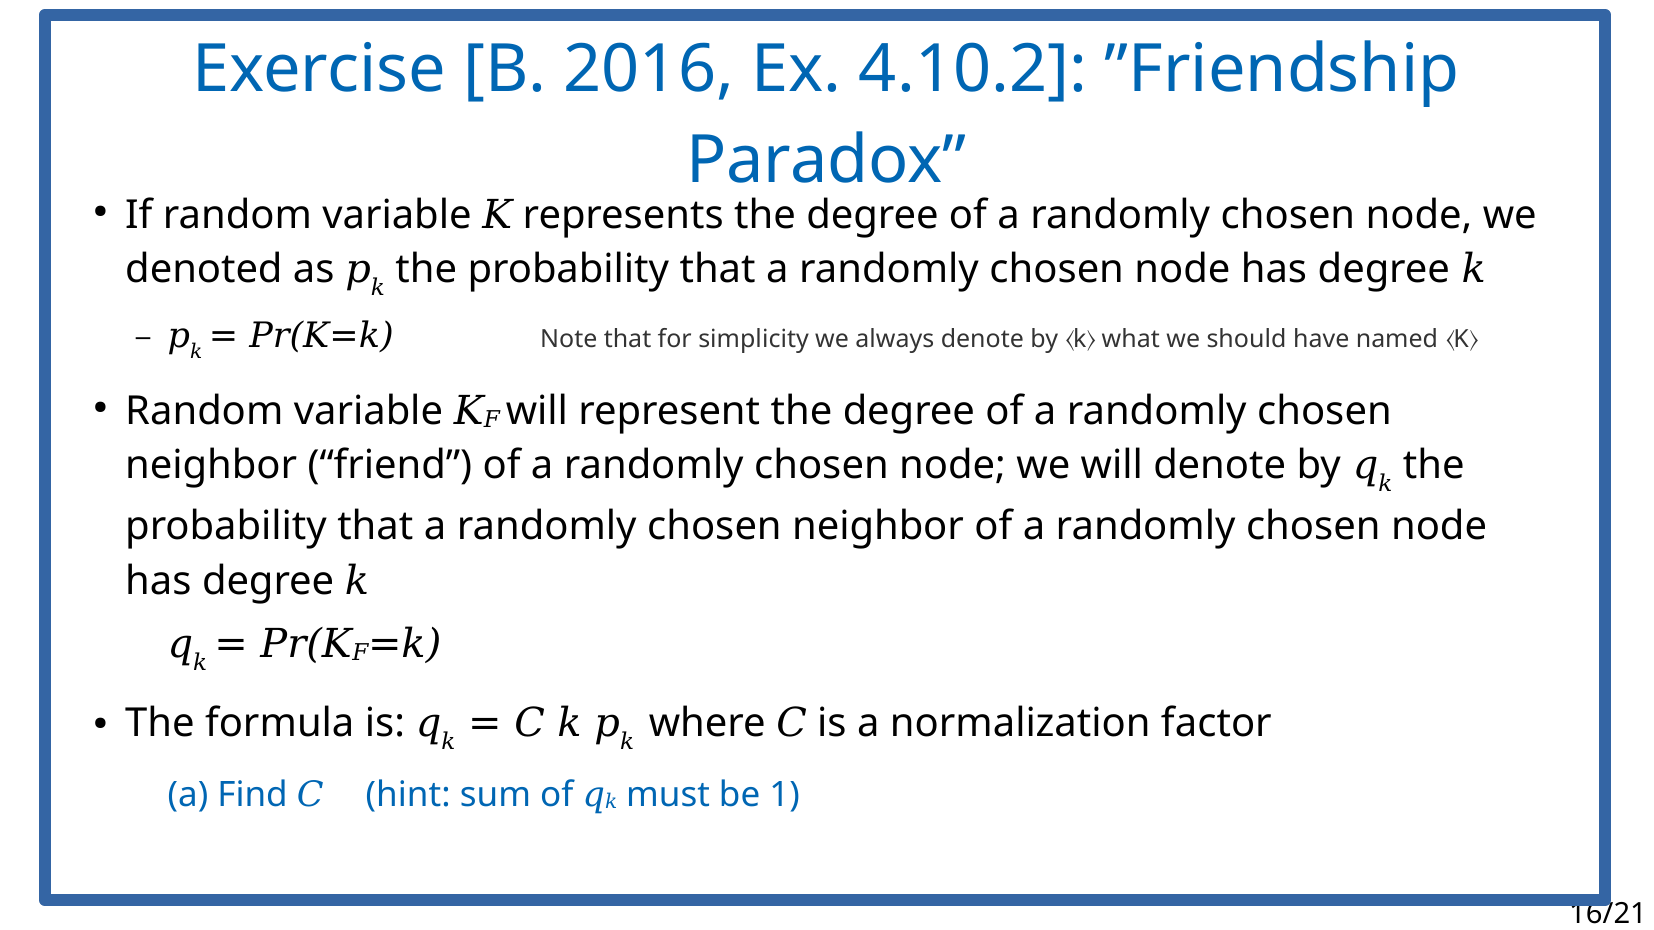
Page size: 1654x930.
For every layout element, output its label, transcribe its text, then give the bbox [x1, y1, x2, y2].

title Exercise [B. 2016, Ex. 4.10.2]: ”Friendship Paradox” [82, 37, 1571, 186]
list If random variable K represents the degree of a randomly chosen node, we denoted as pk the probability that a randomly chosen node has degree k pk = Pr(K=k) Note that for simplicity we always denote by 〈k〉 what we should have named 〈K〉 Random variable KF will represent the degree of a randomly chosen neighbor (“friend”) of a randomly chosen node; we will denote by qk the probability that a randomly chosen neighbor of a randomly chosen node has degree k qk = Pr(KF=k) The formula is: qk = C k pk where C is a normalization factor (a) Find C (hint: sum of qk must be 1) [82, 185, 1546, 856]
